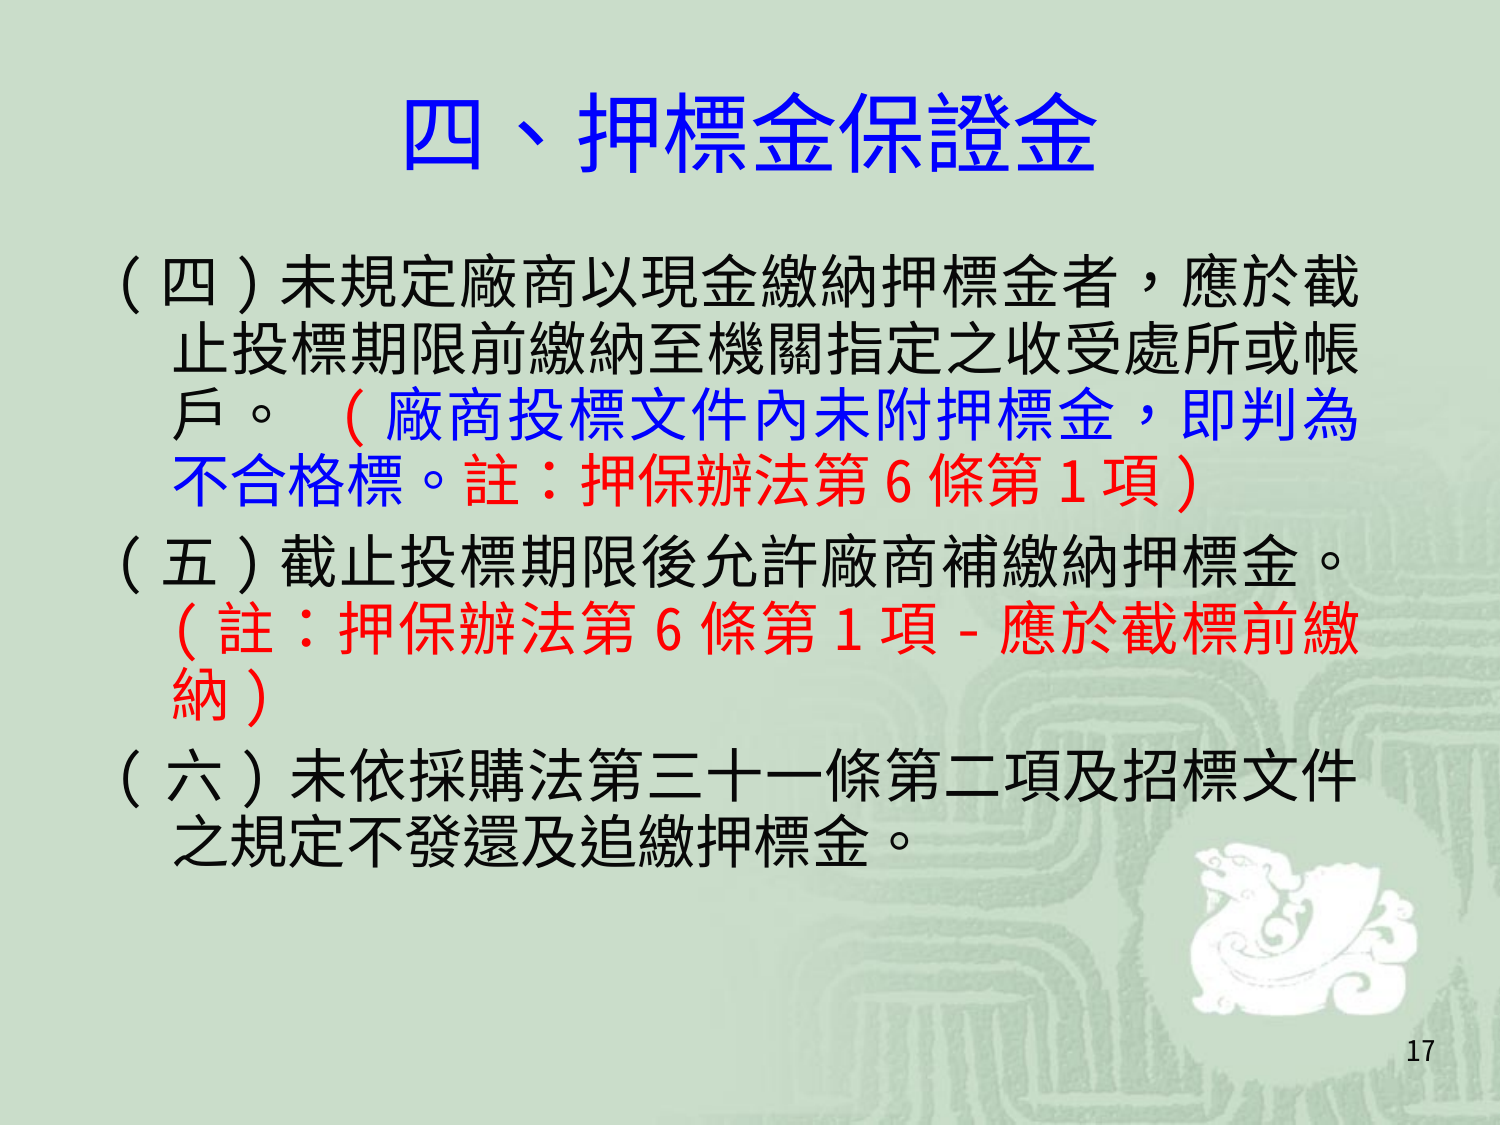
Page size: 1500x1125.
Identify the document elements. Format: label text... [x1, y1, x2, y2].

title 四、押標金保證金 [49, 37, 1451, 225]
list (四)未規定廠商以現金繳納押標金者，應於截止投標期限前繳納至機關指定之收受處所或帳戶。 (廠商投標文件內未附押標金，即判為不合格標。註：押保辦法第6條第1項) (五)截止投標期限後允許廠商補繳納押標金。 (註：押保辦法第6條第1項-應於截標前繳納) (六)未依採購法第三十一條第二項及招標文件之規定不發還及追繳押標金。 [100, 243, 1376, 991]
text_box <編號> [1074, 1024, 1451, 1103]
picture [0, 0, 1500, 1125]
